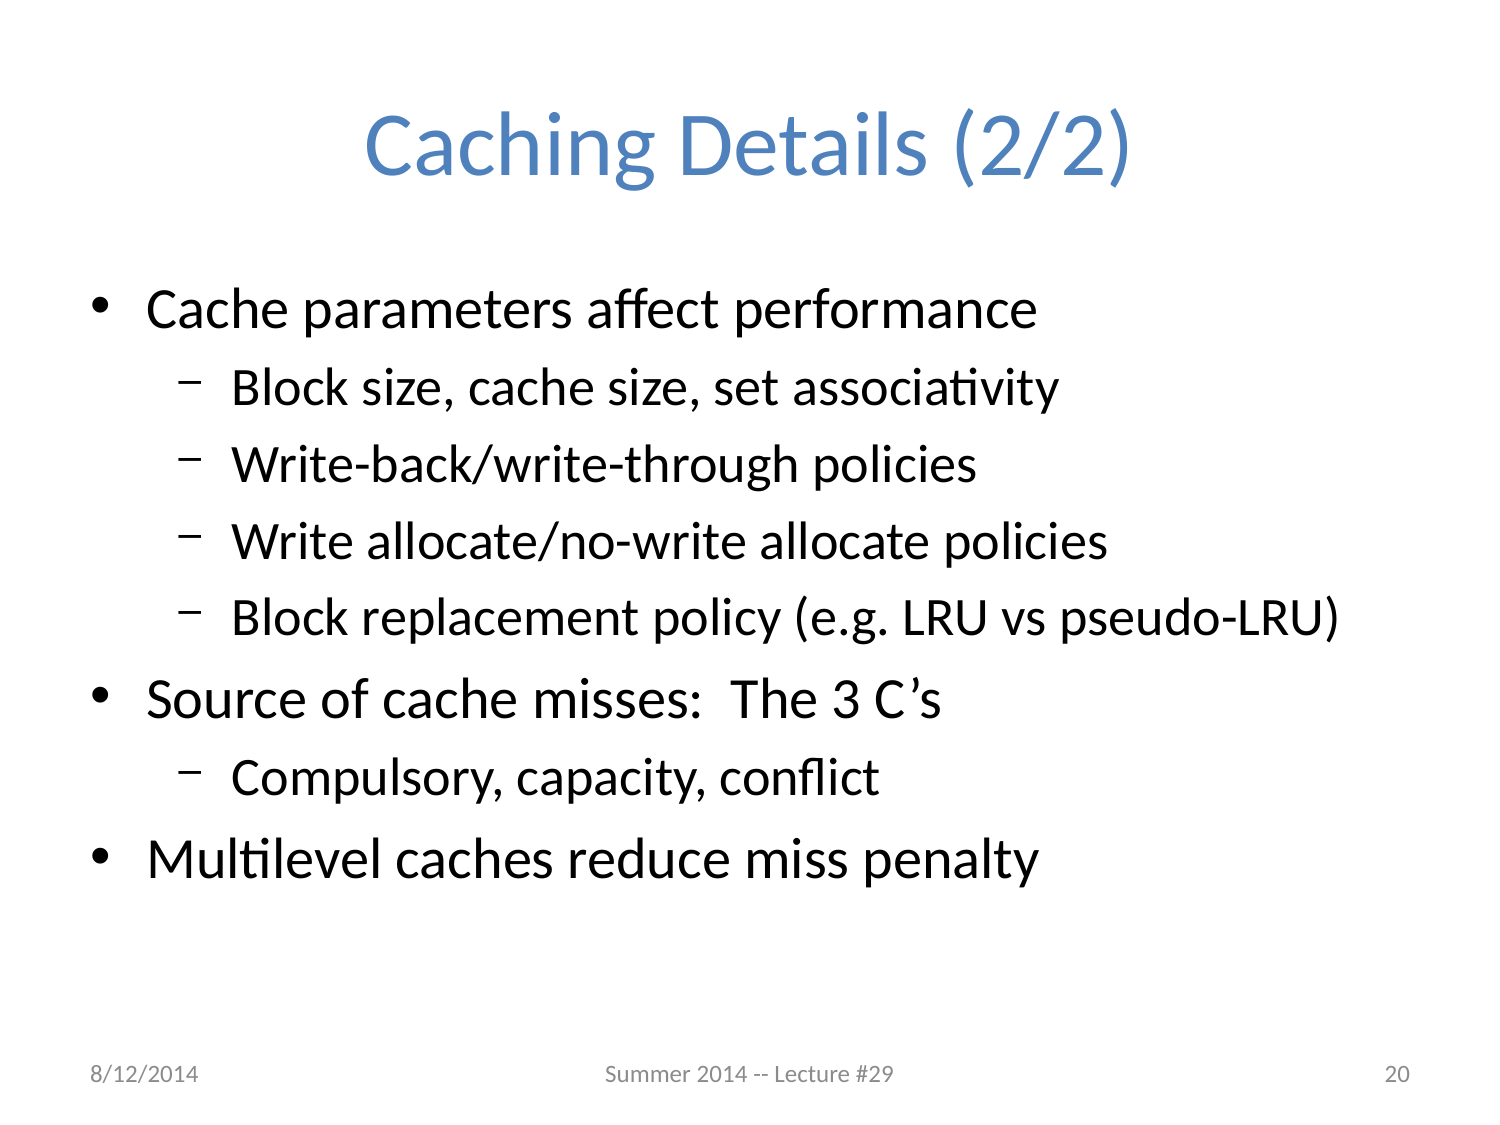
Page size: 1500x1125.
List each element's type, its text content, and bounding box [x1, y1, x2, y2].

slide_number <number> [1074, 1042, 1425, 1103]
list Cache parameters affect performance Block size, cache size, set associativity Write-back/write-through policies Write allocate/no-write allocate policies Block replacement policy (e.g. LRU vs pseudo-LRU) Source of cache misses: The 3 C’s Compulsory, capacity, conflict Multilevel caches reduce miss penalty [75, 262, 1425, 1073]
footer Summer 2014 -- Lecture #29 [512, 1042, 988, 1103]
title Caching Details (2/2) [75, 45, 1425, 233]
slide_number 8/12/2014 [75, 1042, 425, 1103]
